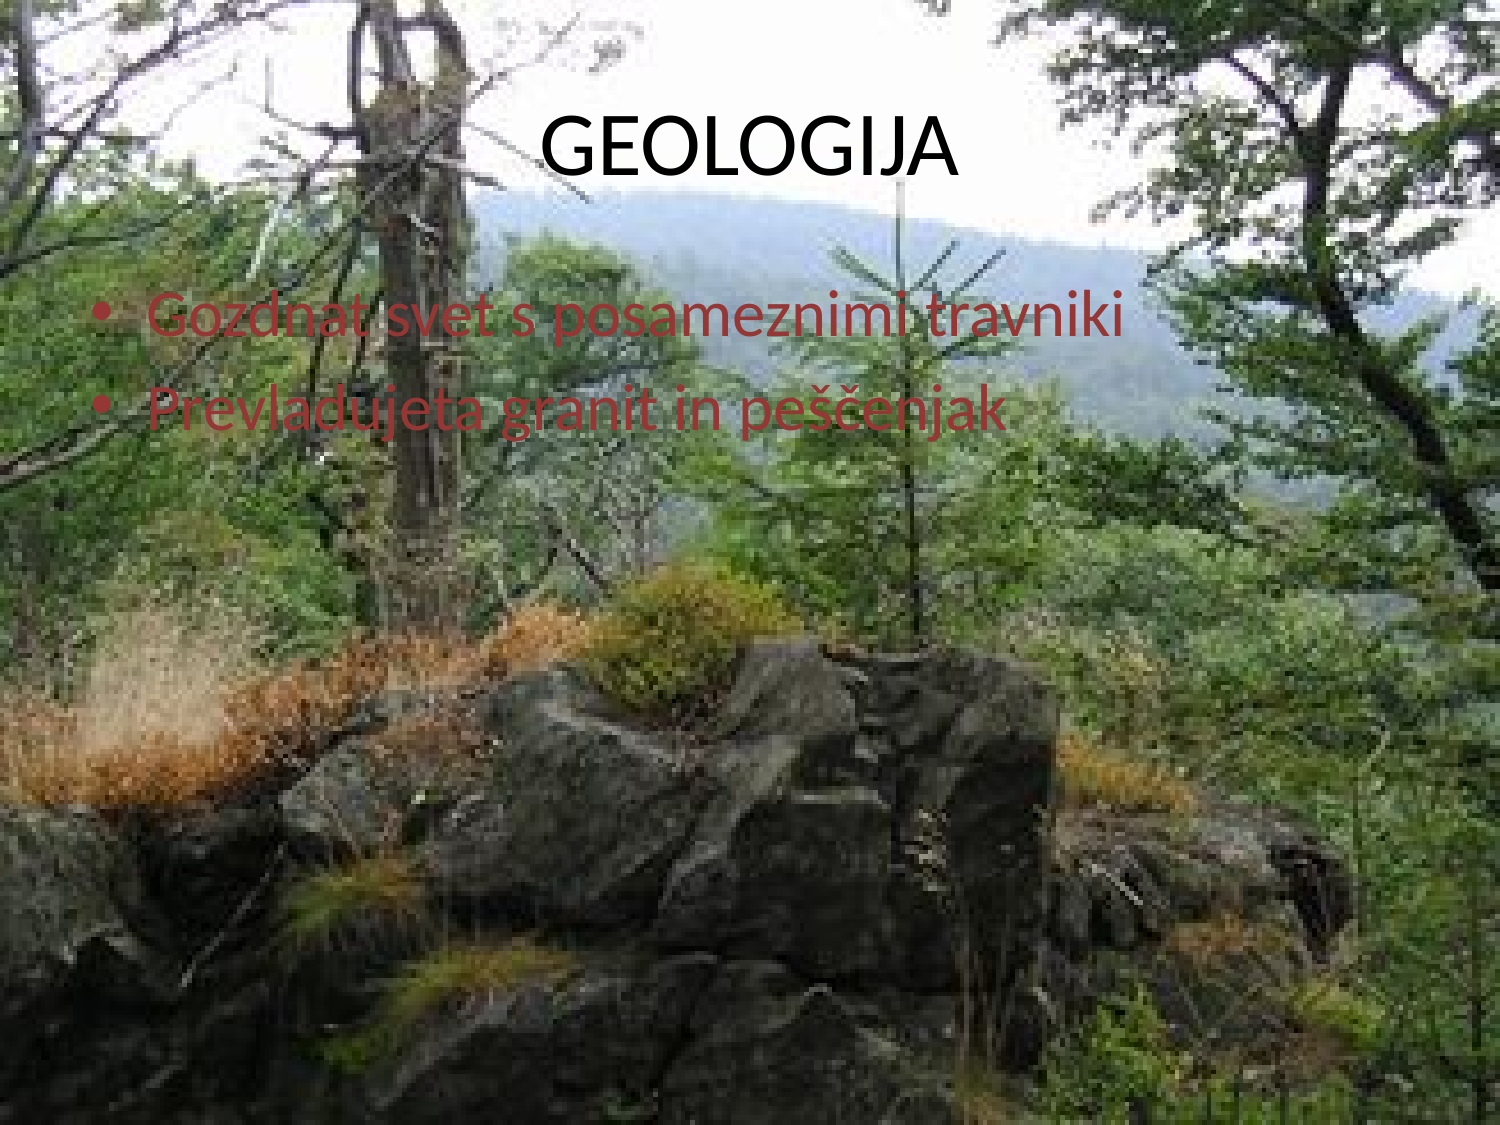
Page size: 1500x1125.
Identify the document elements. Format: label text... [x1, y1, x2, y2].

title GEOLOGIJA [75, 45, 1425, 233]
picture [0, 0, 1500, 1125]
list Gozdnat svet s posameznimi travniki Prevladujeta granit in peščenjak [75, 262, 1425, 1005]
